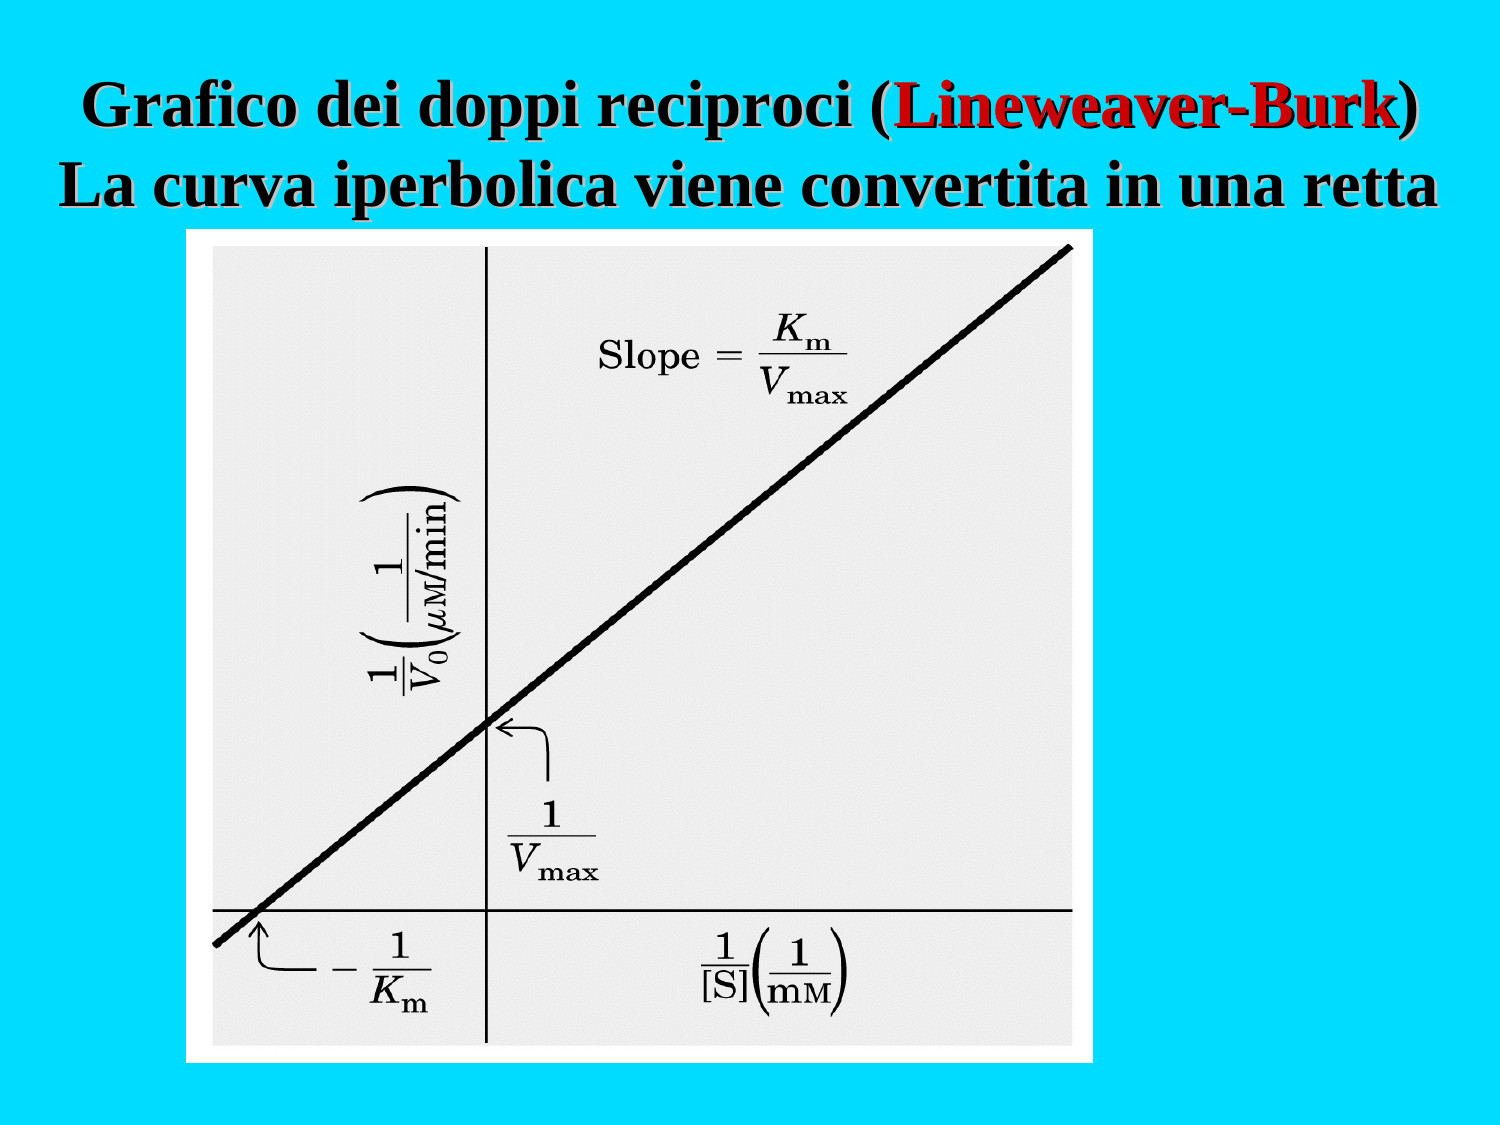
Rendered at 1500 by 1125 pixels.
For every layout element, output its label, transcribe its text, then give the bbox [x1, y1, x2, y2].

title Grafico dei doppi reciproci (Lineweaver-Burk) La curva iperbolica viene convertita in una retta [0, 13, 1500, 265]
picture [186, 229, 1093, 1063]
